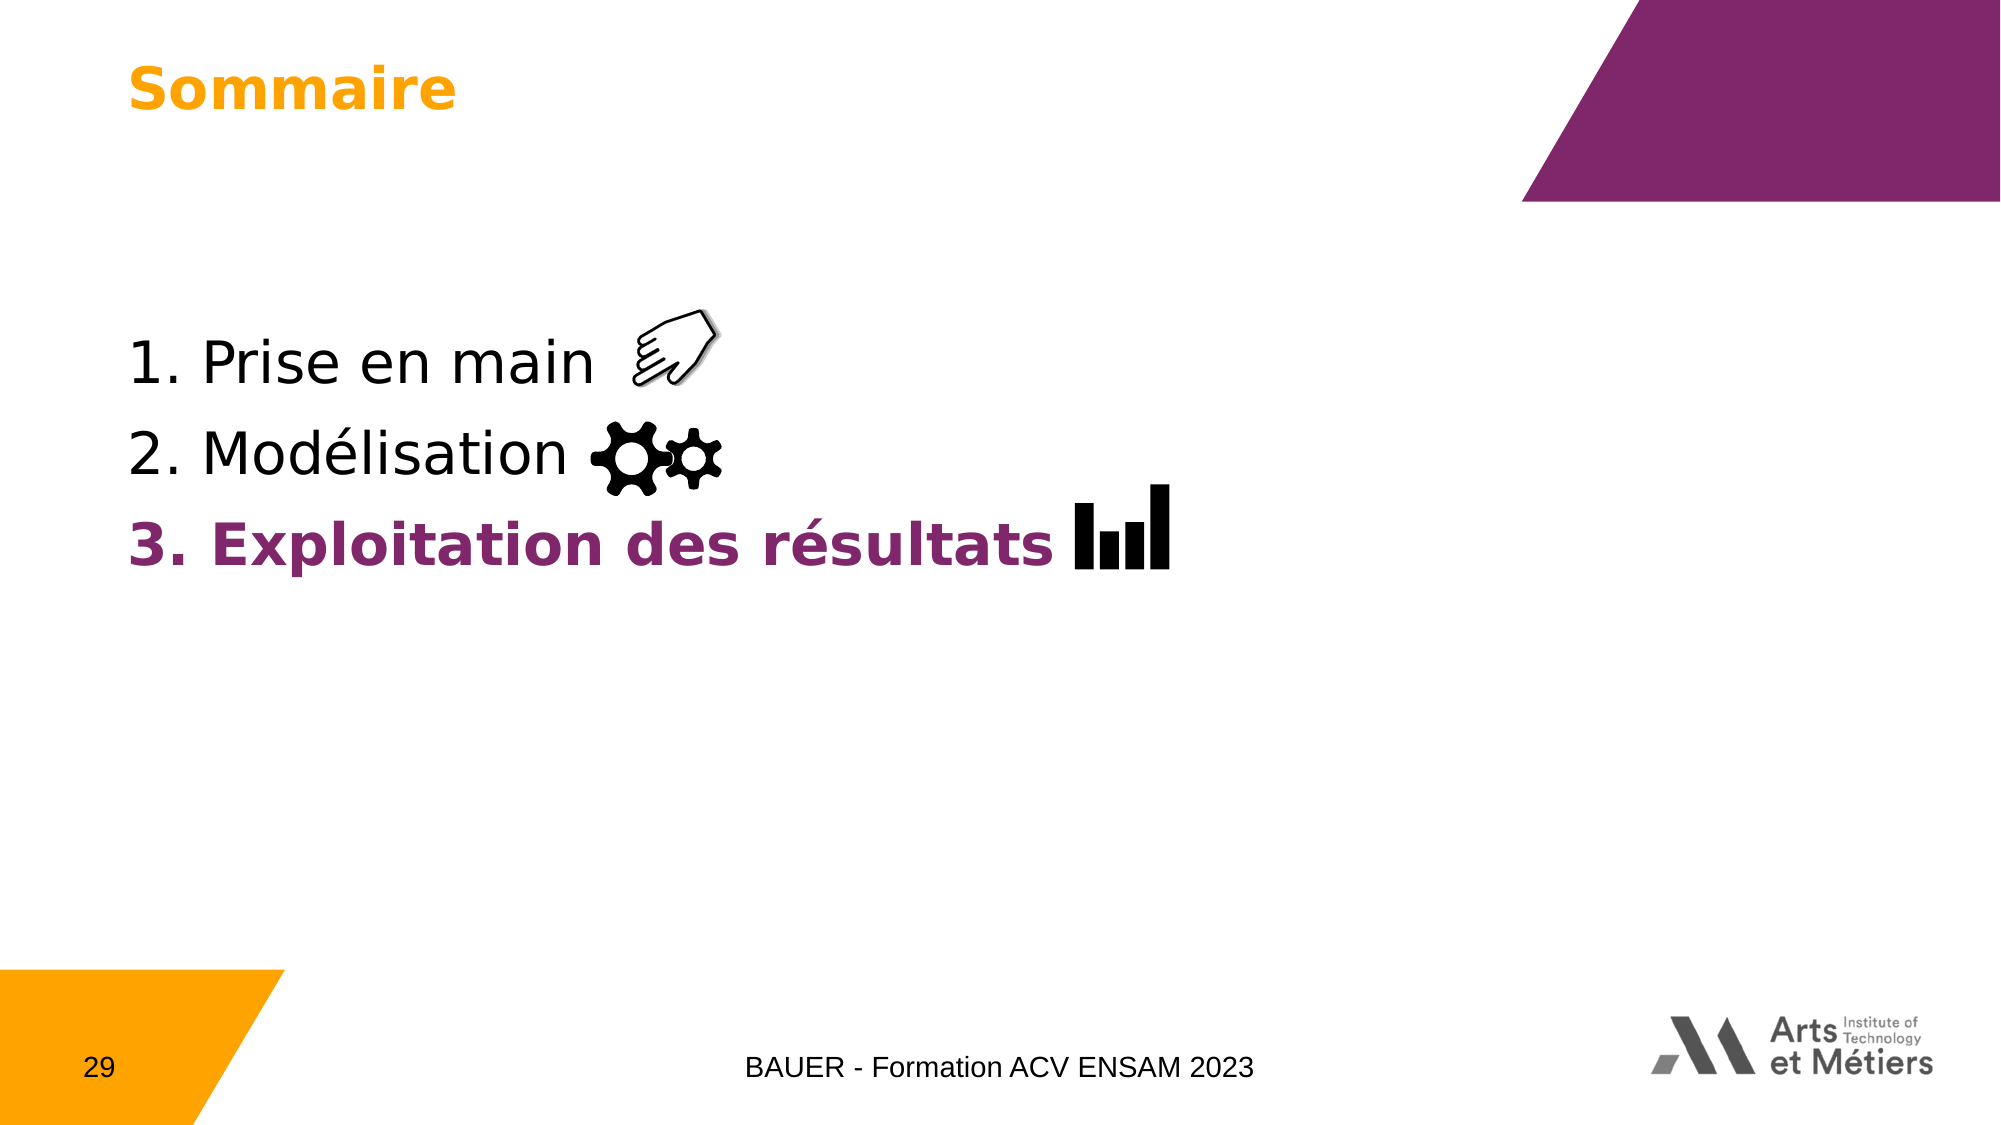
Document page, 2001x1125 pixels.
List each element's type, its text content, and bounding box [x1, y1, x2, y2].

text_box [1150, 484, 1170, 570]
text_box [1099, 531, 1119, 570]
title Sommaire [112, 51, 1253, 166]
picture [1631, 997, 1952, 1093]
text_box [1074, 503, 1094, 570]
list Prise en main Modélisation Exploitation des résultats [112, 227, 1938, 937]
picture [578, 221, 823, 497]
text_box [1125, 522, 1145, 570]
